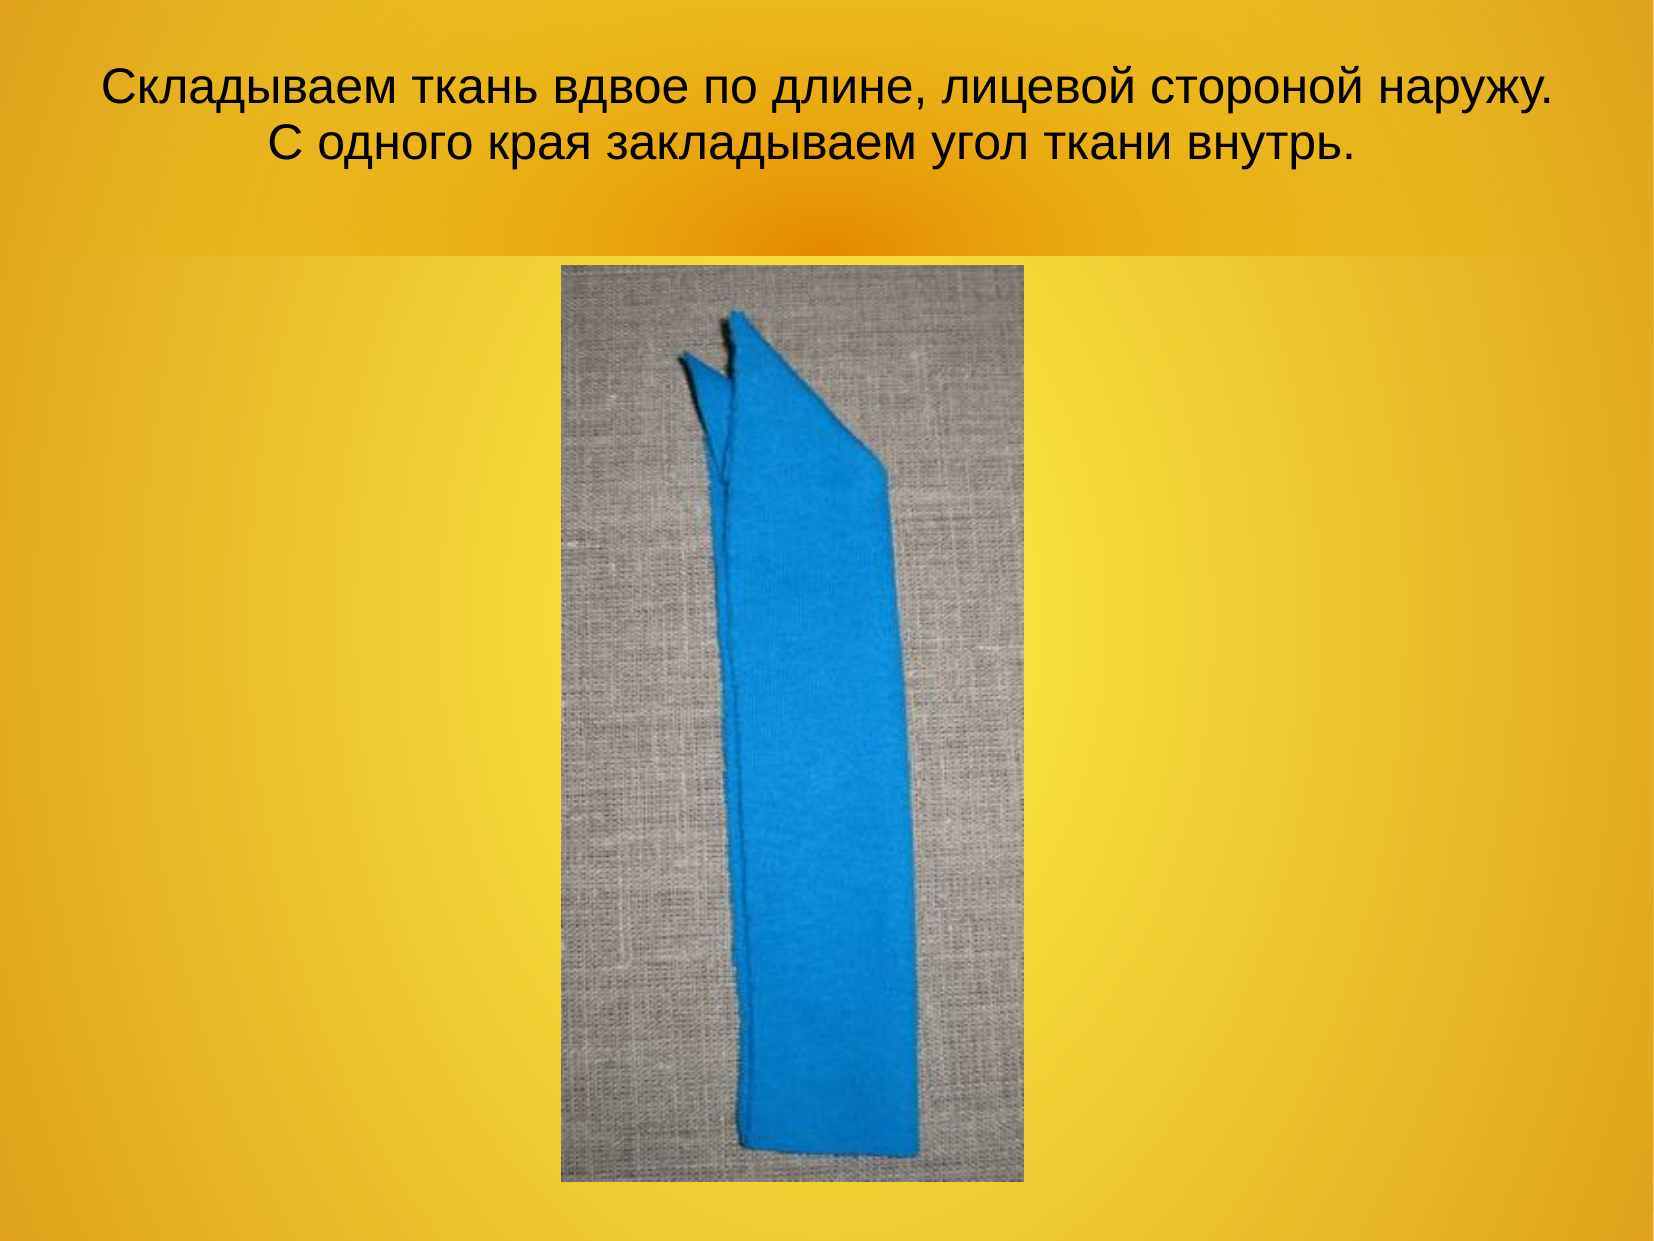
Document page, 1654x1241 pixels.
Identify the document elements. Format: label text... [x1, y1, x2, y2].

picture [561, 265, 1024, 1182]
text_box Складываем ткань вдвое по длине, лицевой стороной наружу. С одного края закладываем угол ткани внутрь. [29, 50, 1595, 178]
